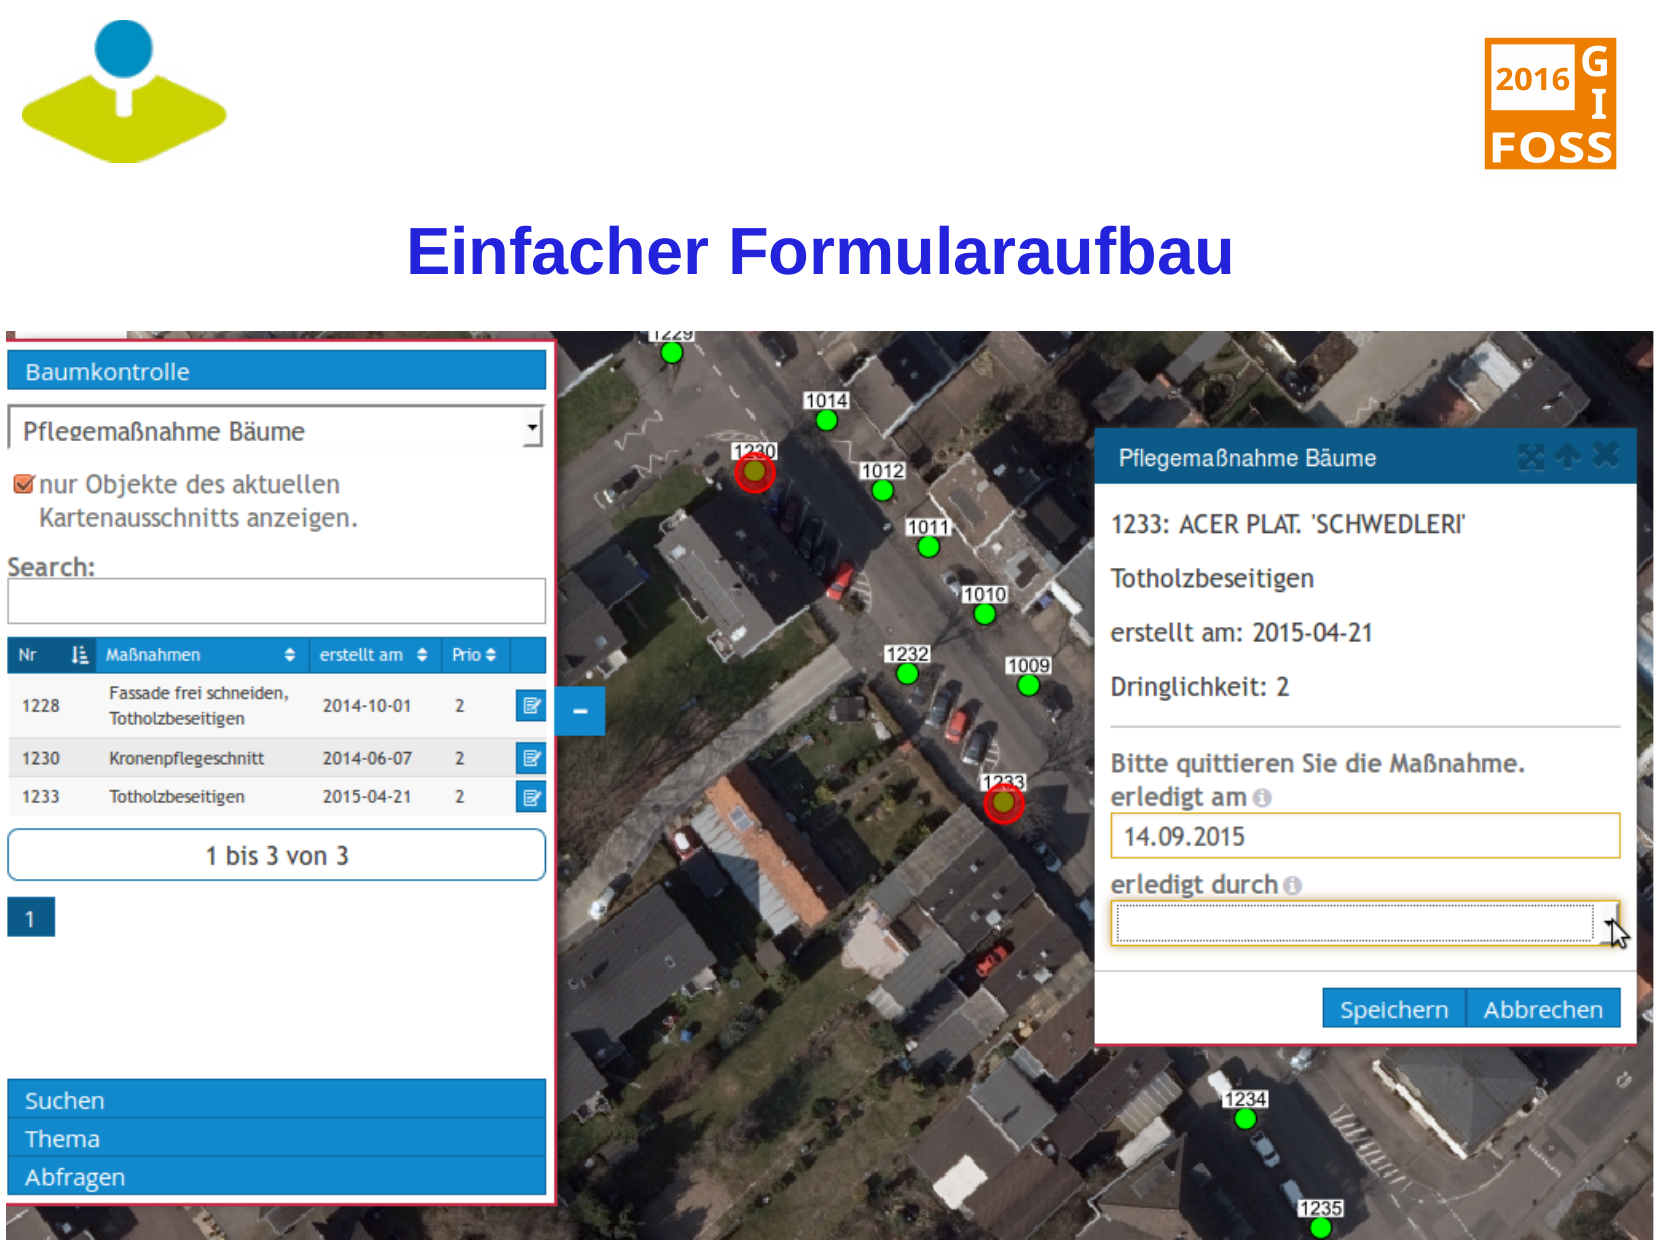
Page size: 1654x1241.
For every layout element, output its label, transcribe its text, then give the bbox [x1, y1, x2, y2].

picture [6, 331, 1654, 1240]
title Einfacher Formularaufbau [76, 177, 1565, 325]
picture [22, 20, 231, 163]
picture [1476, 29, 1625, 178]
